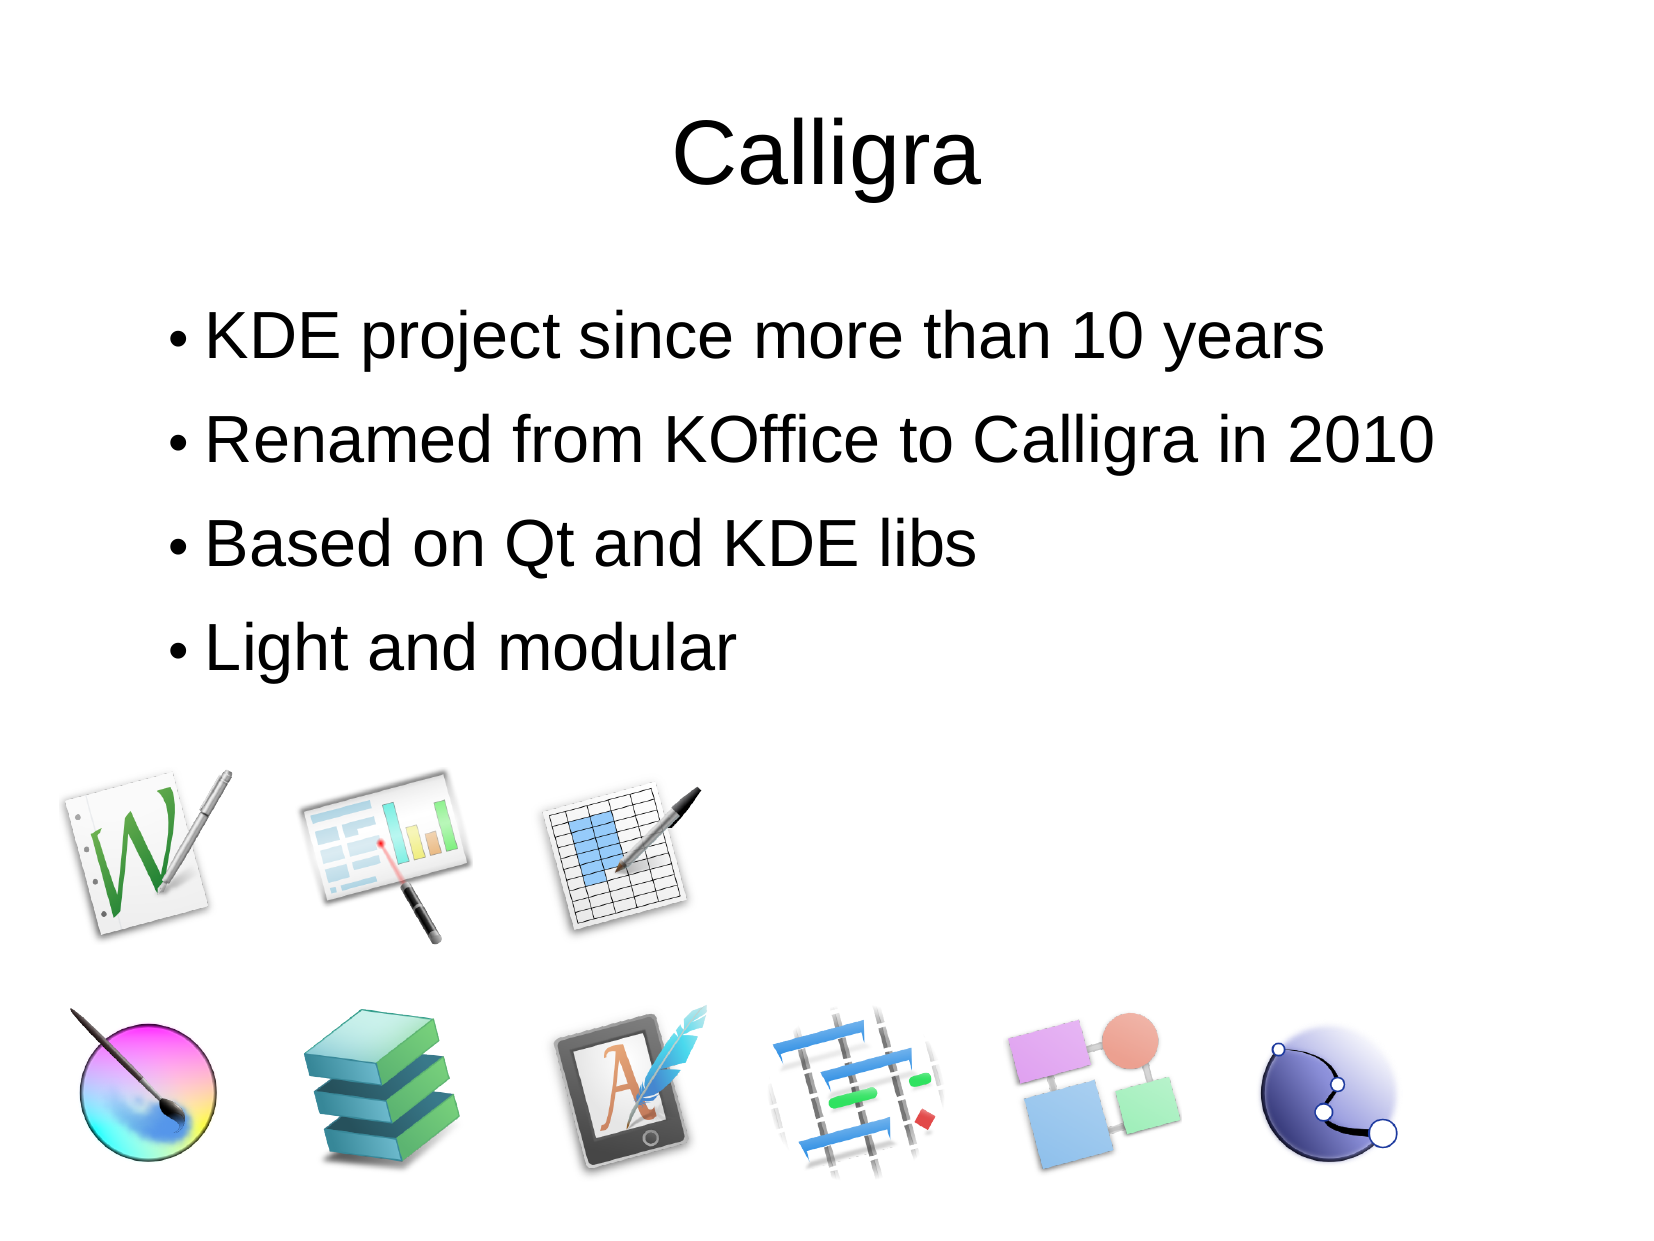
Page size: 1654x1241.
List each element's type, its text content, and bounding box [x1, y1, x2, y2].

text_box • KDE project since more than 10 years • Renamed from KOffice to Calligra in 2010 • Based on Qt and KDE libs • Light and modular [82, 290, 1571, 1010]
picture [531, 1003, 709, 1182]
picture [295, 1003, 473, 1182]
picture [531, 767, 709, 945]
picture [1240, 1003, 1418, 1182]
picture [59, 1003, 237, 1182]
text_box Calligra [82, 94, 1571, 212]
picture [1003, 1003, 1182, 1182]
picture [59, 767, 237, 945]
picture [767, 1003, 945, 1182]
picture [295, 767, 473, 945]
